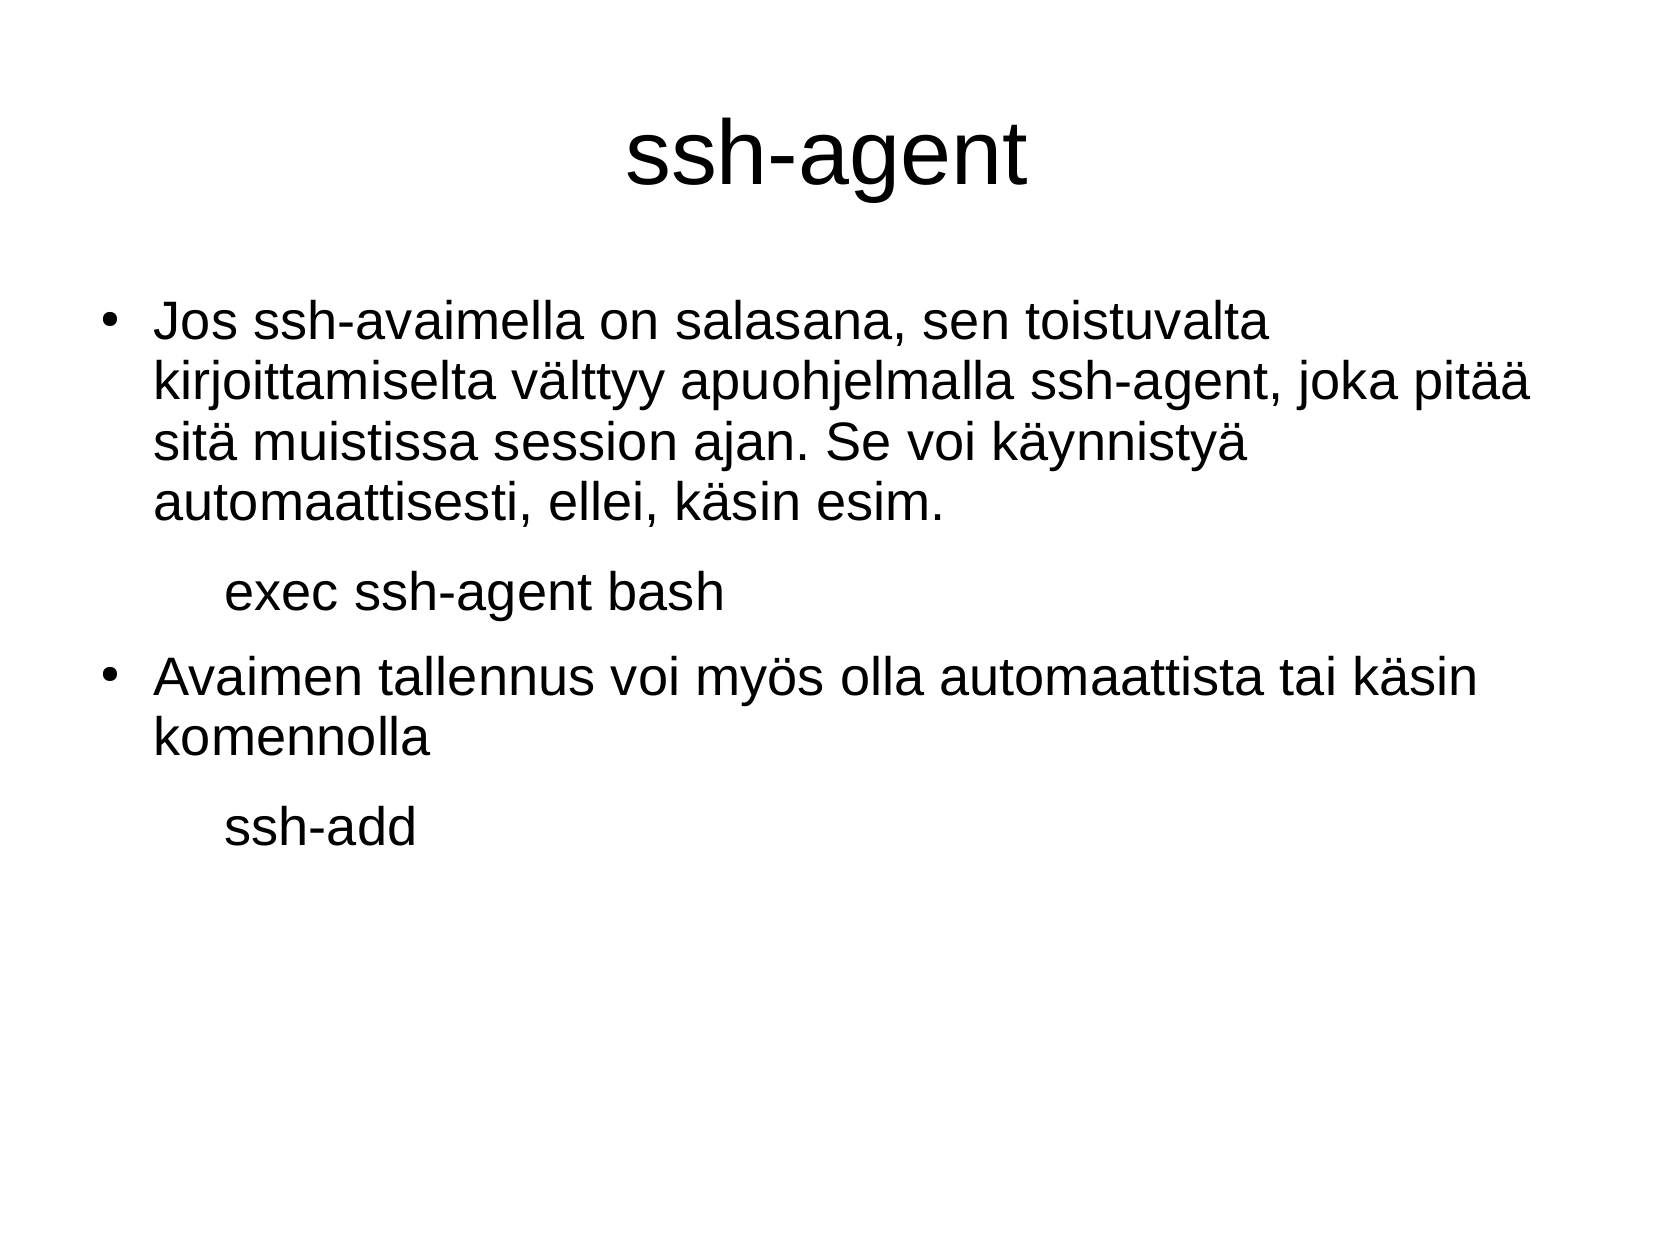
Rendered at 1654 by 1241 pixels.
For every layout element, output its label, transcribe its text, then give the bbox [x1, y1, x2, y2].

title ssh-agent [82, 49, 1571, 257]
list Jos ssh-avaimella on salasana, sen toistuvalta kirjoittamiselta välttyy apuohjelmalla ssh-agent, joka pitää sitä muistissa session ajan. Se voi käynnistyä automaattisesti, ellei, käsin esim. exec ssh-agent bash Avaimen tallennus voi myös olla automaattista tai käsin komennolla ssh-add [82, 290, 1571, 1010]
